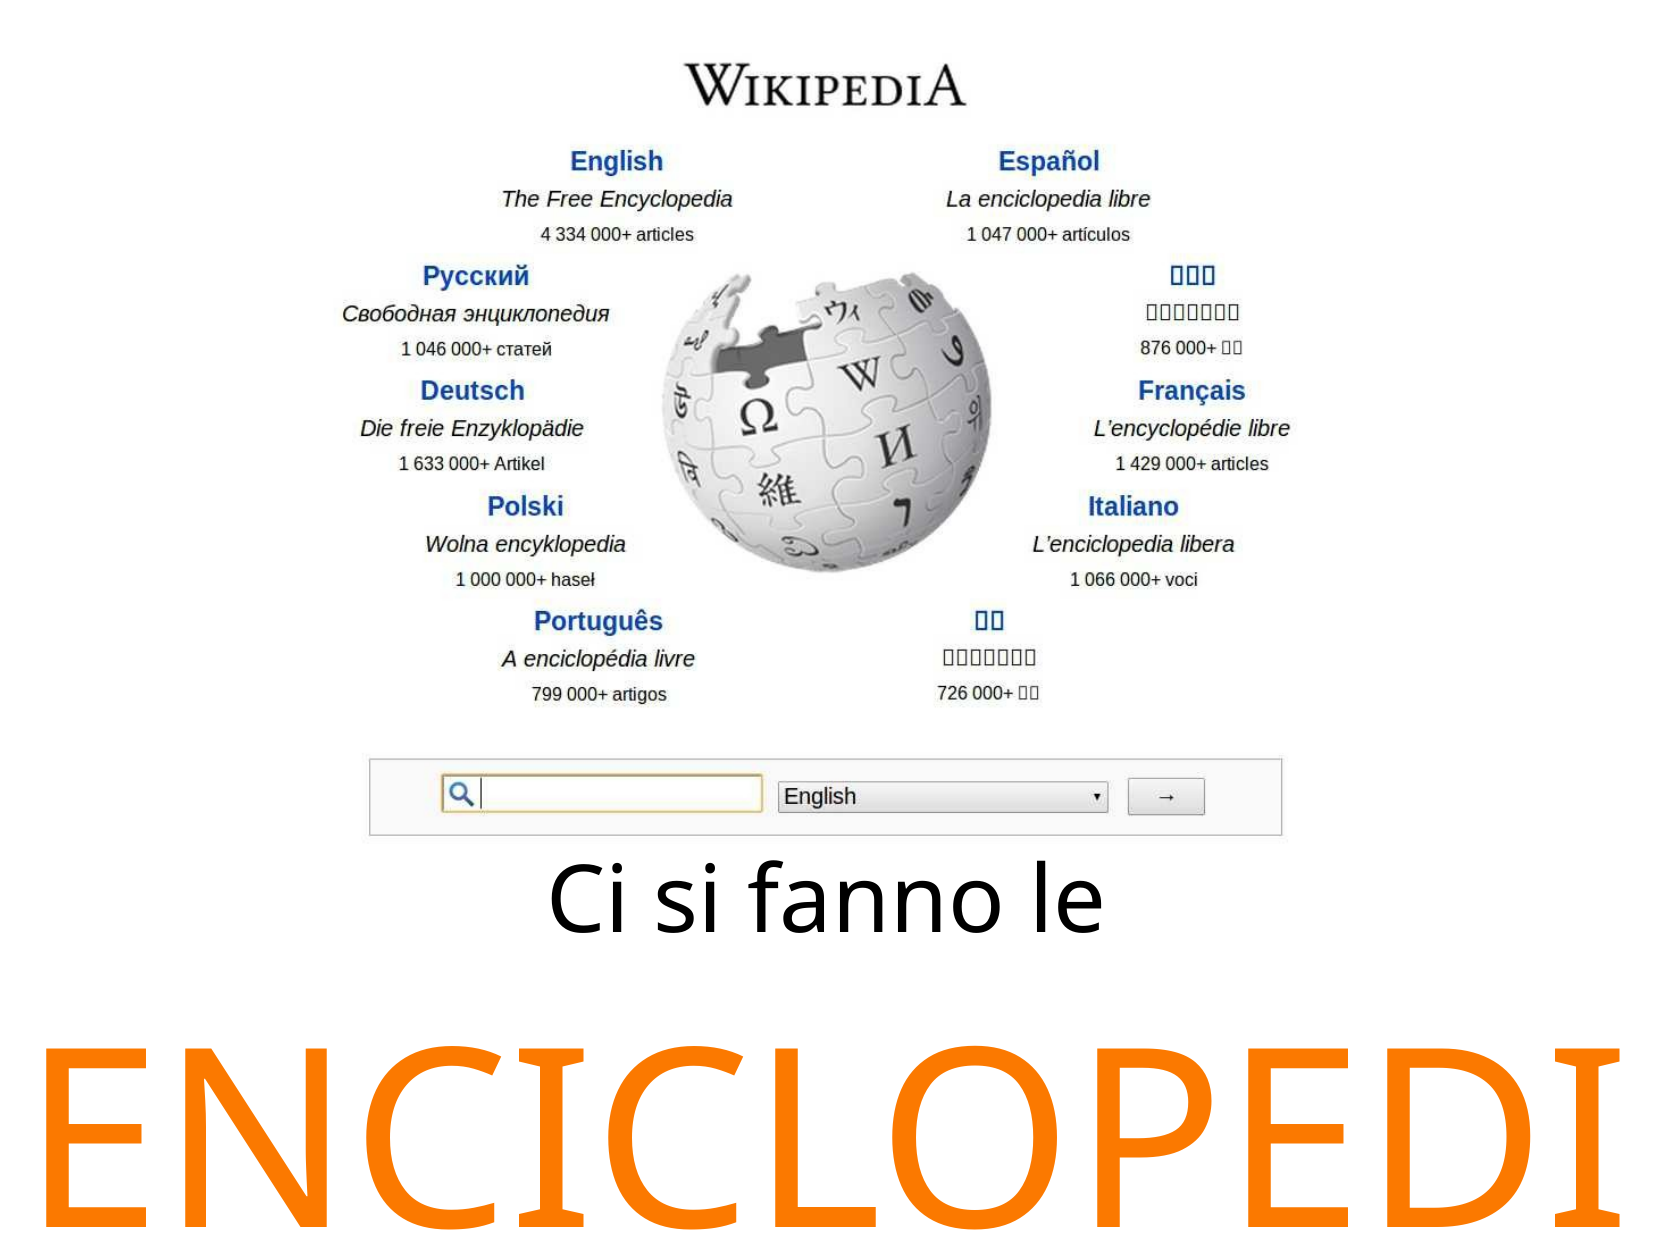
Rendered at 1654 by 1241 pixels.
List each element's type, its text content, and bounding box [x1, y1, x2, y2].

text_box Ci si fanno le ENCICLOPEDIE [0, 824, 1653, 842]
picture [225, 0, 1388, 824]
